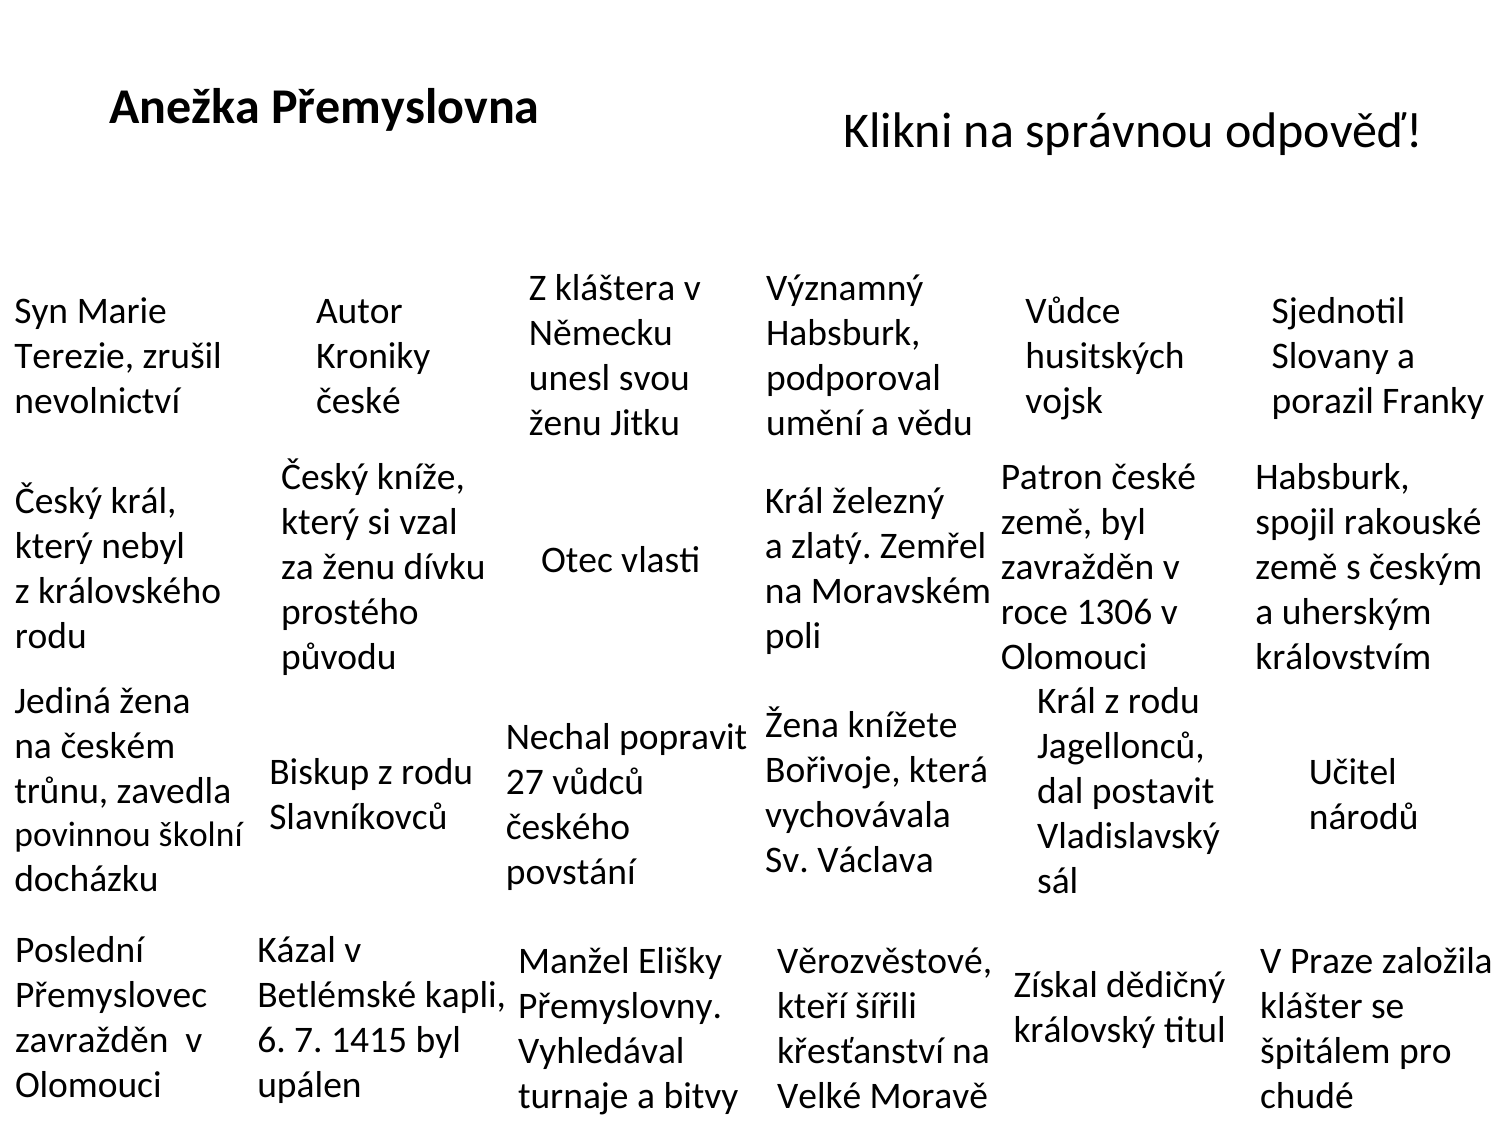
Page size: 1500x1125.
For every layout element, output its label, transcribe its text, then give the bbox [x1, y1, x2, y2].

text_box Habsburk, spojil rakouské země s českým a uherským královstvím [1240, 444, 1498, 685]
text_box Český král, který nebyl z královského rodu [0, 467, 237, 664]
table_cell [750, 888, 1000, 901]
text_box Učitel národů [1294, 739, 1434, 846]
table_cell [1235, 677, 1250, 901]
table_cell [1212, 453, 1240, 677]
text_box Anežka Přemyslovna [94, 66, 556, 142]
table_cell [1000, 901, 1250, 952]
table_cell [501, 453, 750, 677]
text_box Syn Marie Terezie, zrušil nevolnictví [0, 278, 237, 430]
table_cell [500, 677, 750, 704]
table_header [500, 229, 750, 453]
table_header [1250, 229, 1500, 453]
table_cell [1250, 901, 1500, 928]
table_cell [250, 1113, 500, 1125]
text_box Sjednotil Slovany a porazil Franky [1256, 278, 1500, 430]
text_box Otec vlasti [526, 527, 716, 588]
text_box Získal dědičný královský titul [998, 952, 1237, 1058]
table_header [750, 229, 1000, 453]
table_cell [0, 907, 250, 1125]
text_box Manžel Elišky Přemyslovny. Vyhledával turnaje a bitvy [503, 928, 754, 1124]
text_box Poslední Přemyslovec zavražděn v Olomouci [0, 916, 232, 1125]
text_box V Praze založila klášter se špitálem pro chudé [1237, 928, 1500, 1124]
table_cell [500, 1113, 750, 1125]
text_box Král z rodu Jagellonců, dal postavit Vladislavský sál [1022, 668, 1235, 910]
table_cell [1000, 685, 1022, 901]
text_box Král železný a zlatý. Zemřel na Moravském poli [749, 467, 985, 664]
table_cell [750, 901, 1000, 1125]
table_cell [750, 664, 985, 677]
text_box Z kláštera v Německu unesl svou ženu Jitku [514, 255, 725, 451]
table_header [0, 229, 250, 453]
text_box Autor Kroniky české [301, 278, 446, 430]
table_cell [500, 901, 750, 928]
text_box Významný Habsburk, podporoval umění a vědu [751, 255, 988, 451]
table_cell [250, 901, 500, 916]
table_cell [750, 453, 985, 467]
text_box Biskup z rodu Slavníkovců [254, 739, 489, 846]
text_box Klikni na správnou odpověď! [828, 90, 1438, 166]
text_box Český kníže, který si vzal za ženu dívku prostého původu [266, 444, 501, 685]
text_box Kázal v Betlémské kapli, 6. 7. 1415 byl upálen [242, 916, 522, 1113]
table_cell [0, 453, 250, 668]
table_cell [259, 677, 500, 901]
table_header [250, 229, 500, 453]
text_box Nechal popravit 27 vůdců českého povstání [491, 704, 763, 900]
table_cell [750, 677, 1000, 692]
text_box Jediná žena na českém trůnu, zavedla povinnou školní docházku [0, 668, 259, 907]
text_box Vůdce husitských vojsk [1010, 278, 1200, 430]
table_cell [1000, 1058, 1250, 1125]
table_cell [1250, 677, 1500, 901]
text_box Věrozvěstové, kteří šířili křesťanství na Velké Moravě [762, 928, 1008, 1124]
table_header [1000, 229, 1250, 453]
text_box Žena knížete Bořivoje, která vychovávala Sv. Václava [750, 692, 1004, 888]
table_cell [250, 453, 266, 677]
text_box Patron české země, byl zavražděn v roce 1306 v Olomouci [985, 444, 1212, 685]
